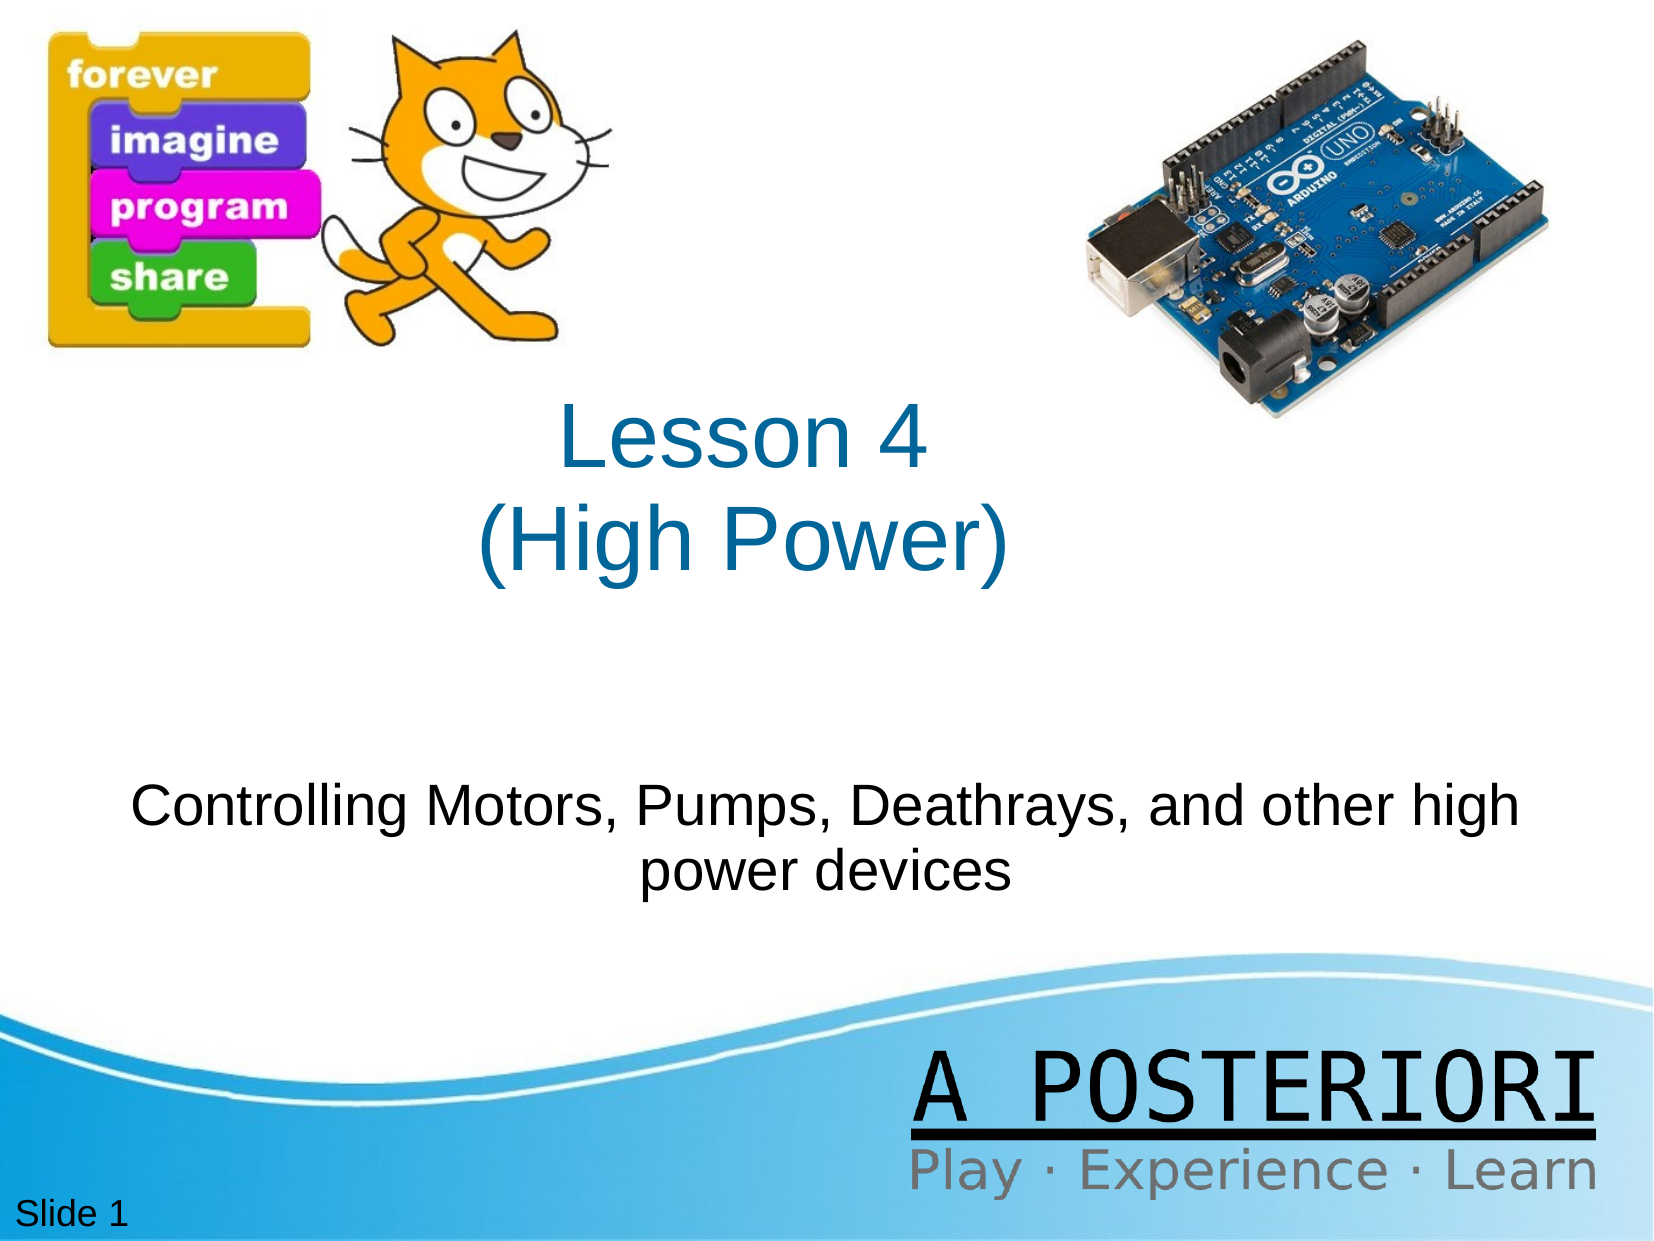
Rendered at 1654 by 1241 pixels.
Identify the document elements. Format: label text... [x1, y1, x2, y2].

picture [0, 952, 1654, 1241]
subtitle Controlling Motors, Pumps, Deathrays, and other high power devices [82, 665, 1571, 1010]
title Lesson 4 (High Power) [0, 384, 1489, 592]
picture [1085, 39, 1551, 424]
picture [30, 15, 631, 366]
